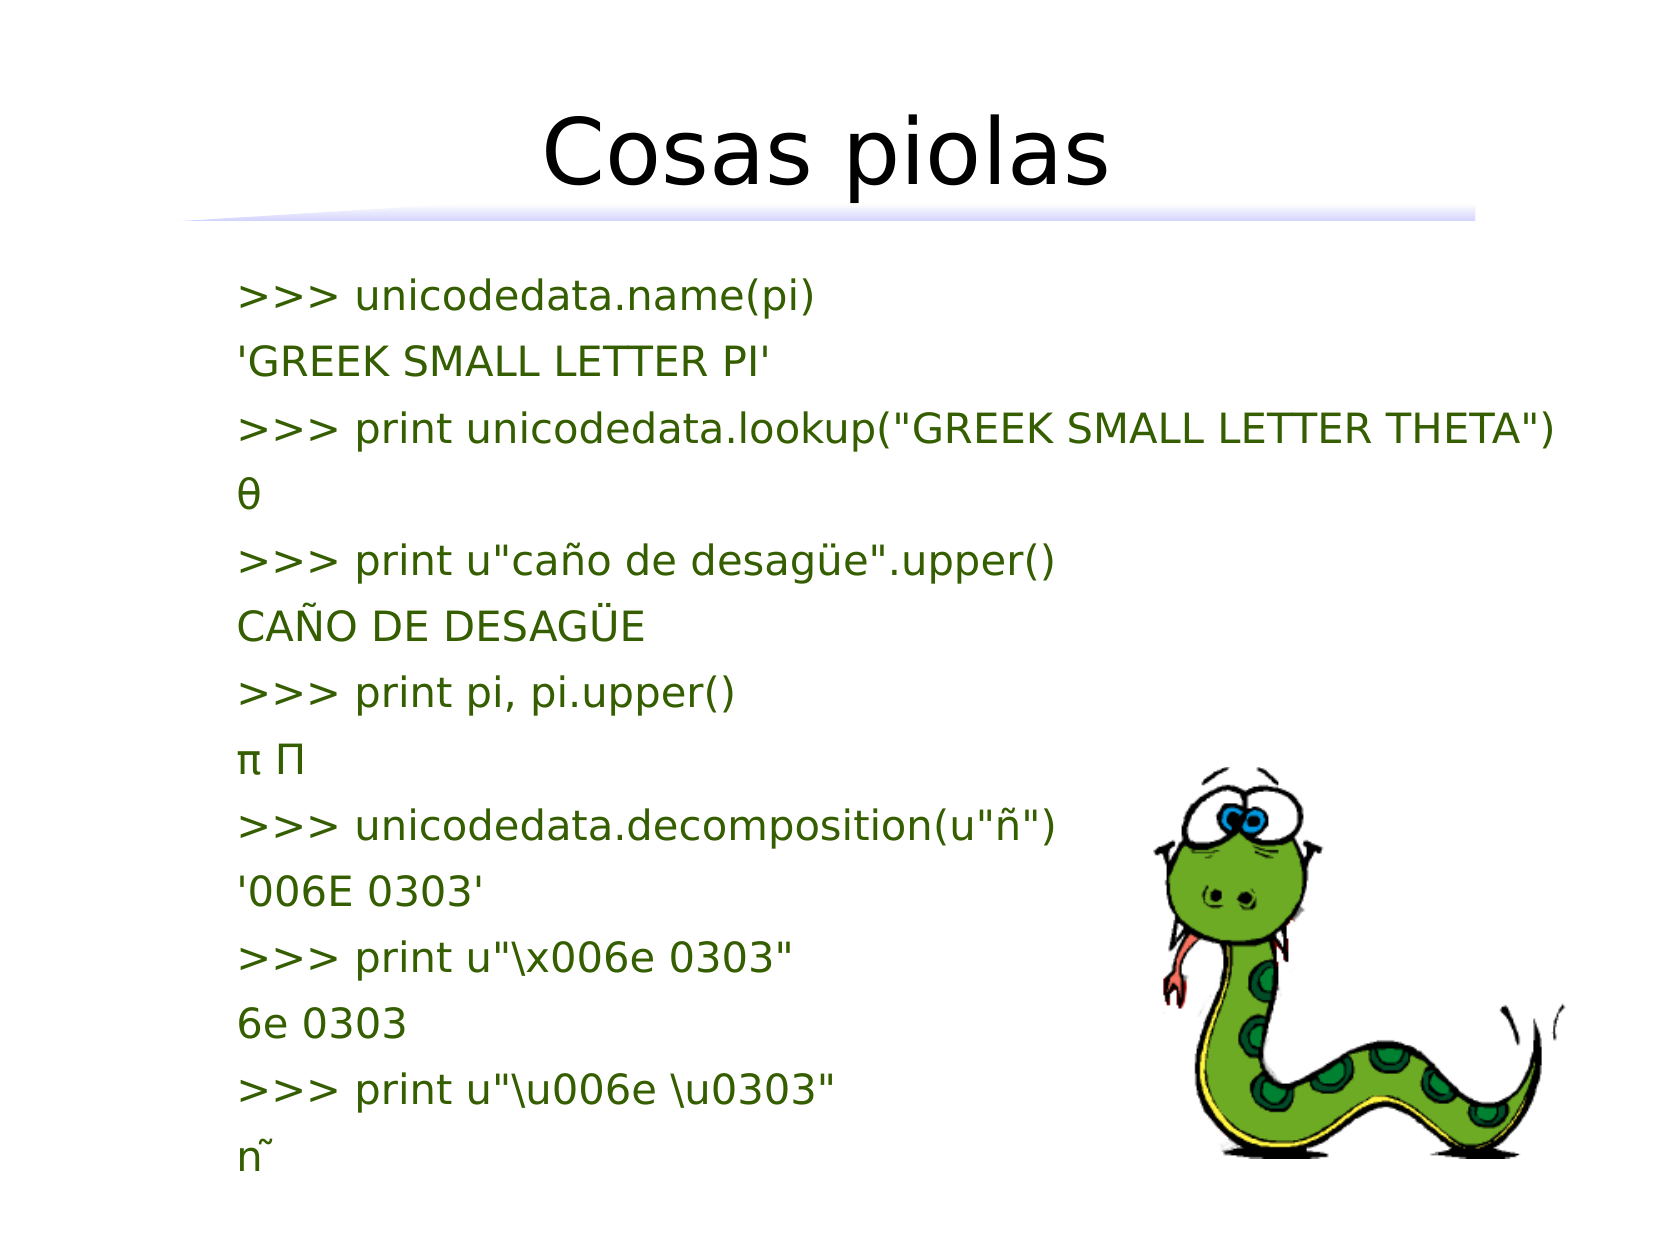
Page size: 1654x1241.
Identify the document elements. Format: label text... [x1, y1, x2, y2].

picture [1122, 767, 1567, 1159]
list >>> unicodedata.name(pi) 'GREEK SMALL LETTER PI' >>> print unicodedata.lookup("GREEK SMALL LETTER THETA") θ >>> print u"caño de desagüe".upper() CAÑO DE DESAGÜE >>> print pi, pi.upper() π Π >>> unicodedata.decomposition(u"ñ") '006E 0303' >>> print u"\x006e 0303" 6e 0303 >>> print u"\u006e \u0303" n ̃ [106, 271, 1595, 1158]
title Cosas piolas [82, 56, 1571, 250]
